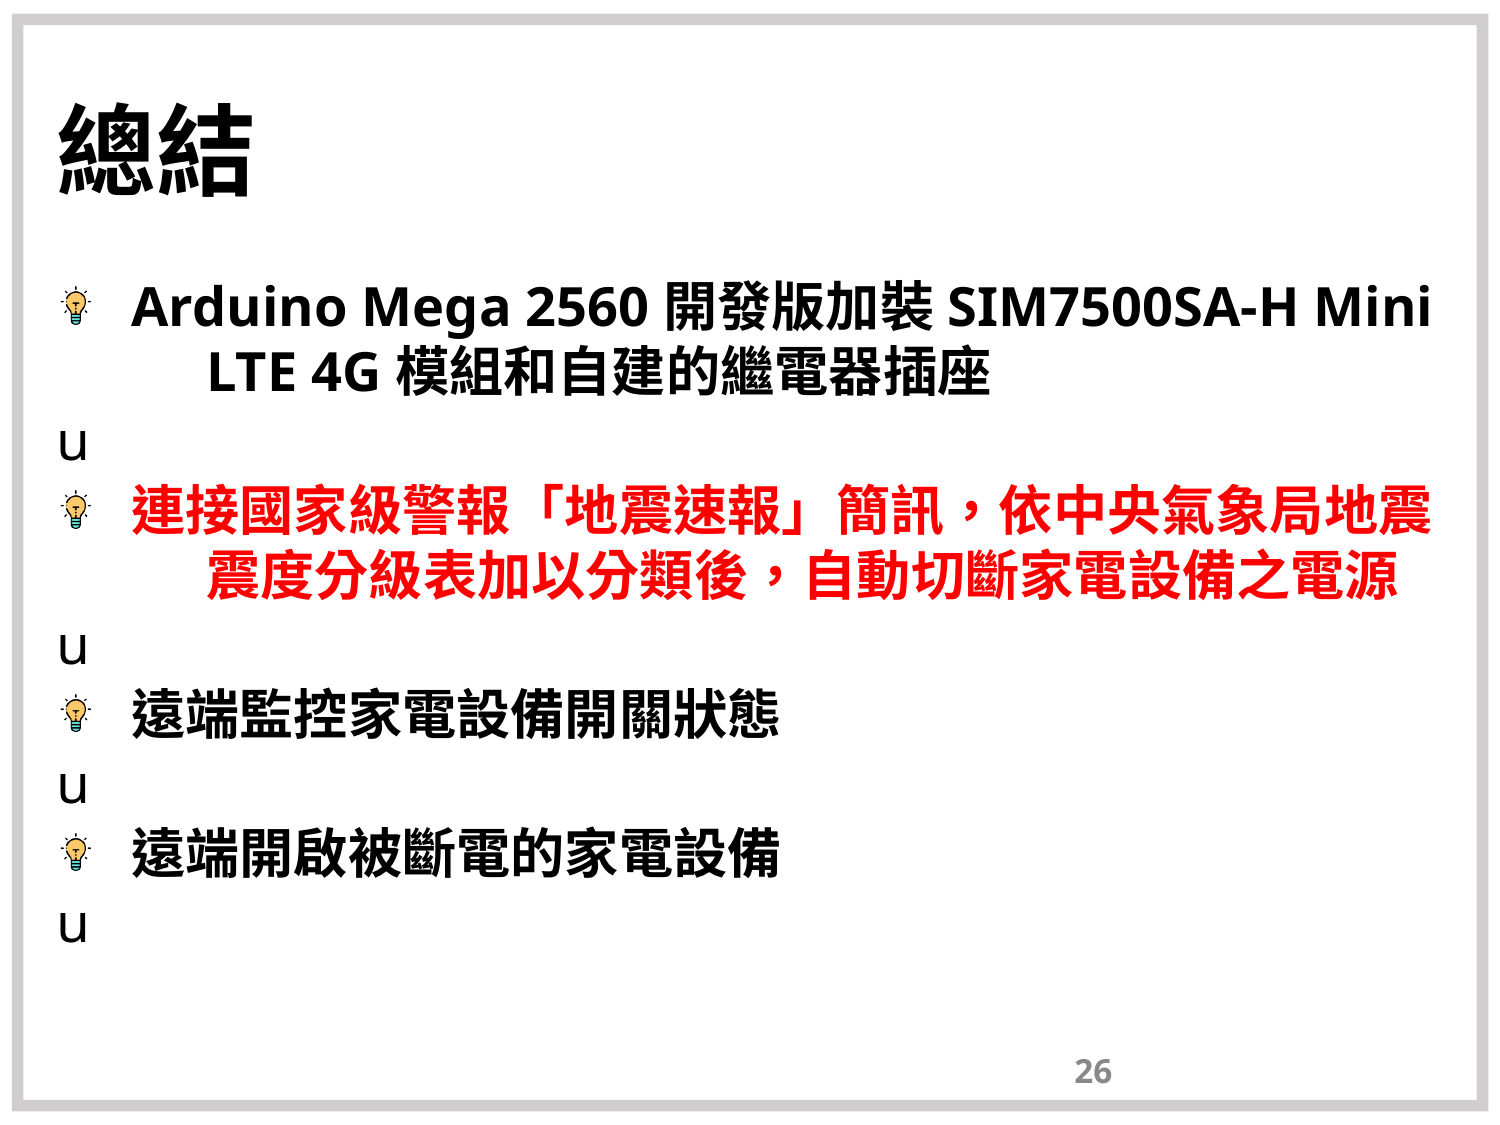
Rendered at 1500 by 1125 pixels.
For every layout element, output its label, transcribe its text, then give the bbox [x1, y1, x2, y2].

title 總結 [41, 47, 1405, 265]
text_box [11, 13, 1489, 1112]
text_box Arduino Mega 2560開發版加裝SIM7500SA-H Mini LTE 4G模組和自建的繼電器插座 連接國家級警報「地震速報」簡訊，依中央氣象局地震震度分級表加以分類後，自動切斷家電設備之電源 遠端監控家電設備開關狀態 遠端開啟被斷電的家電設備 [41, 265, 1459, 937]
text_box 26 [1059, 1042, 1397, 1103]
